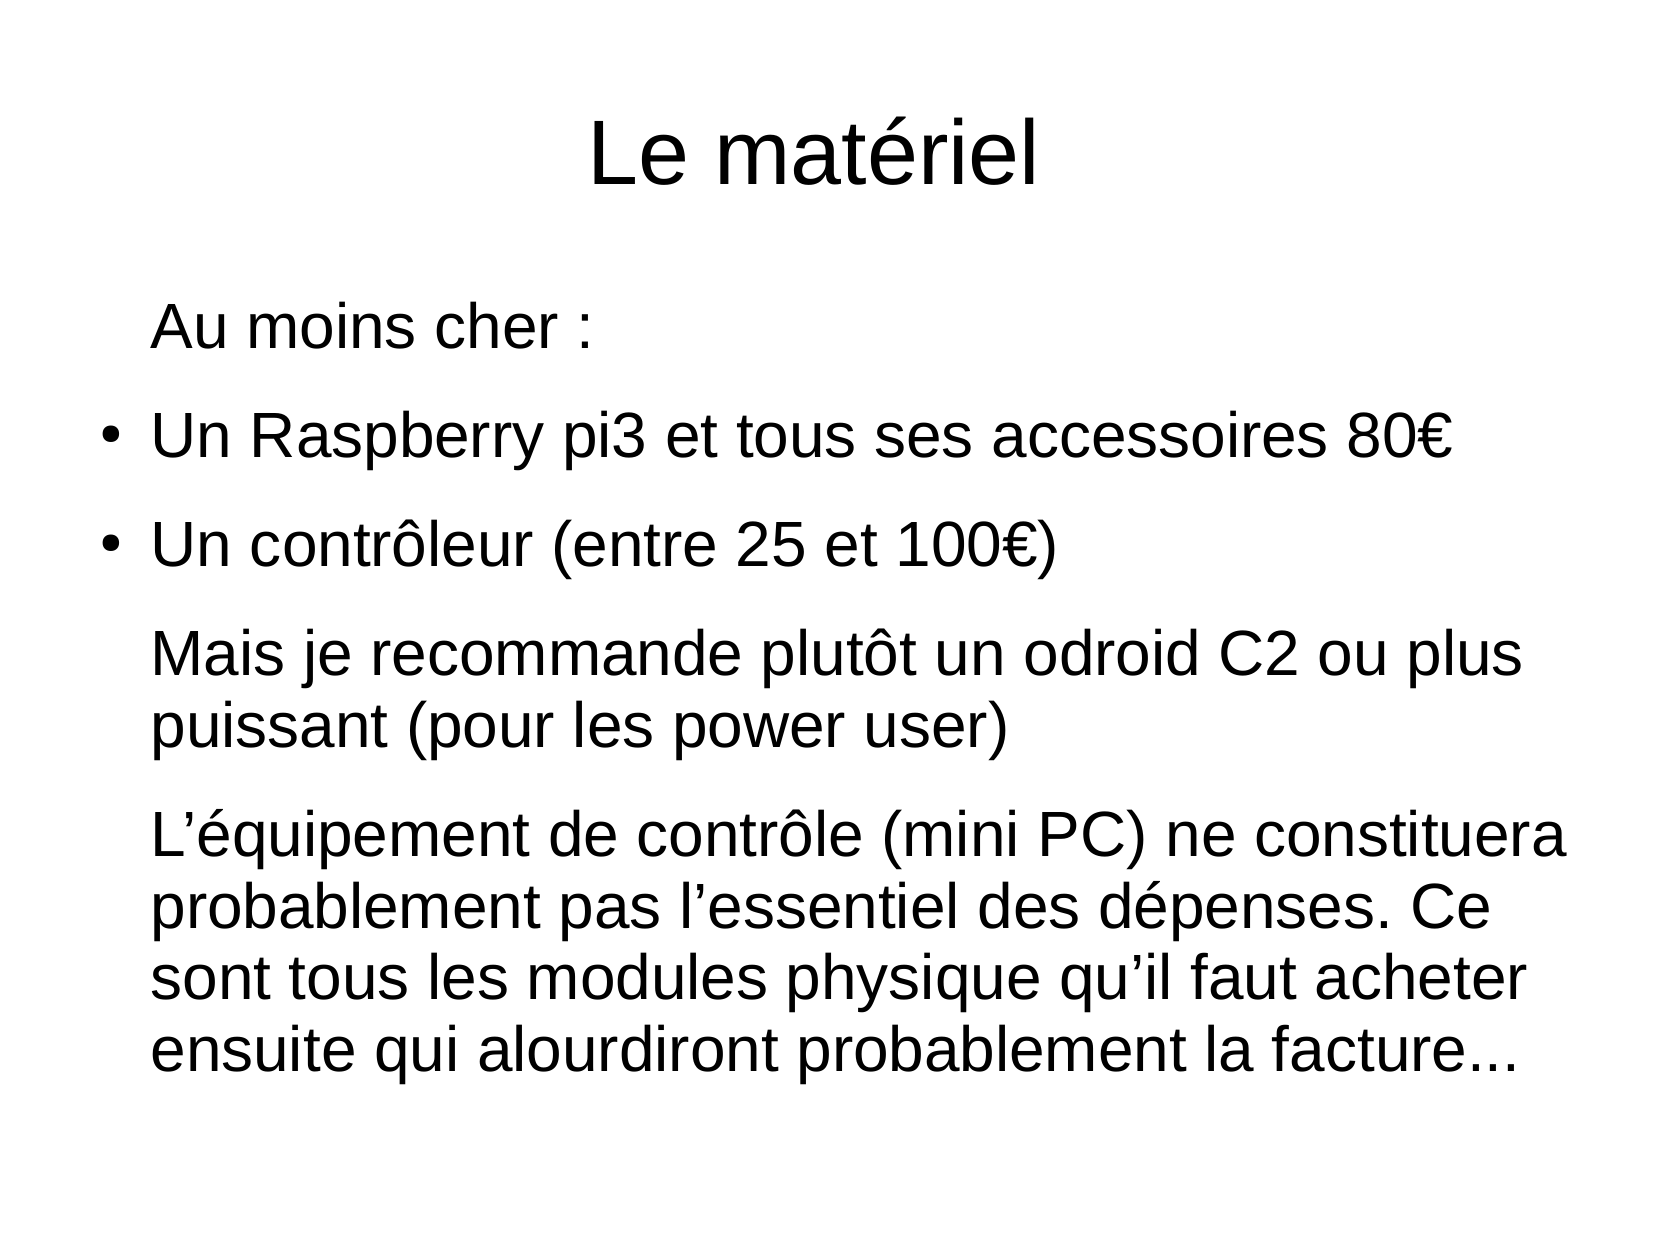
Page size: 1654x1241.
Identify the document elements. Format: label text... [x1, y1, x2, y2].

list Au moins cher : Un Raspberry pi3 et tous ses accessoires 80€ Un contrôleur (entre 25 et 100€) Mais je recommande plutôt un odroid C2 ou plus puissant (pour les power user) L’équipement de contrôle (mini PC) ne constituera probablement pas l’essentiel des dépenses. Ce sont tous les modules physique qu’il faut acheter ensuite qui alourdiront probablement la facture... [82, 290, 1571, 1158]
title Le matériel [82, 49, 1571, 257]
